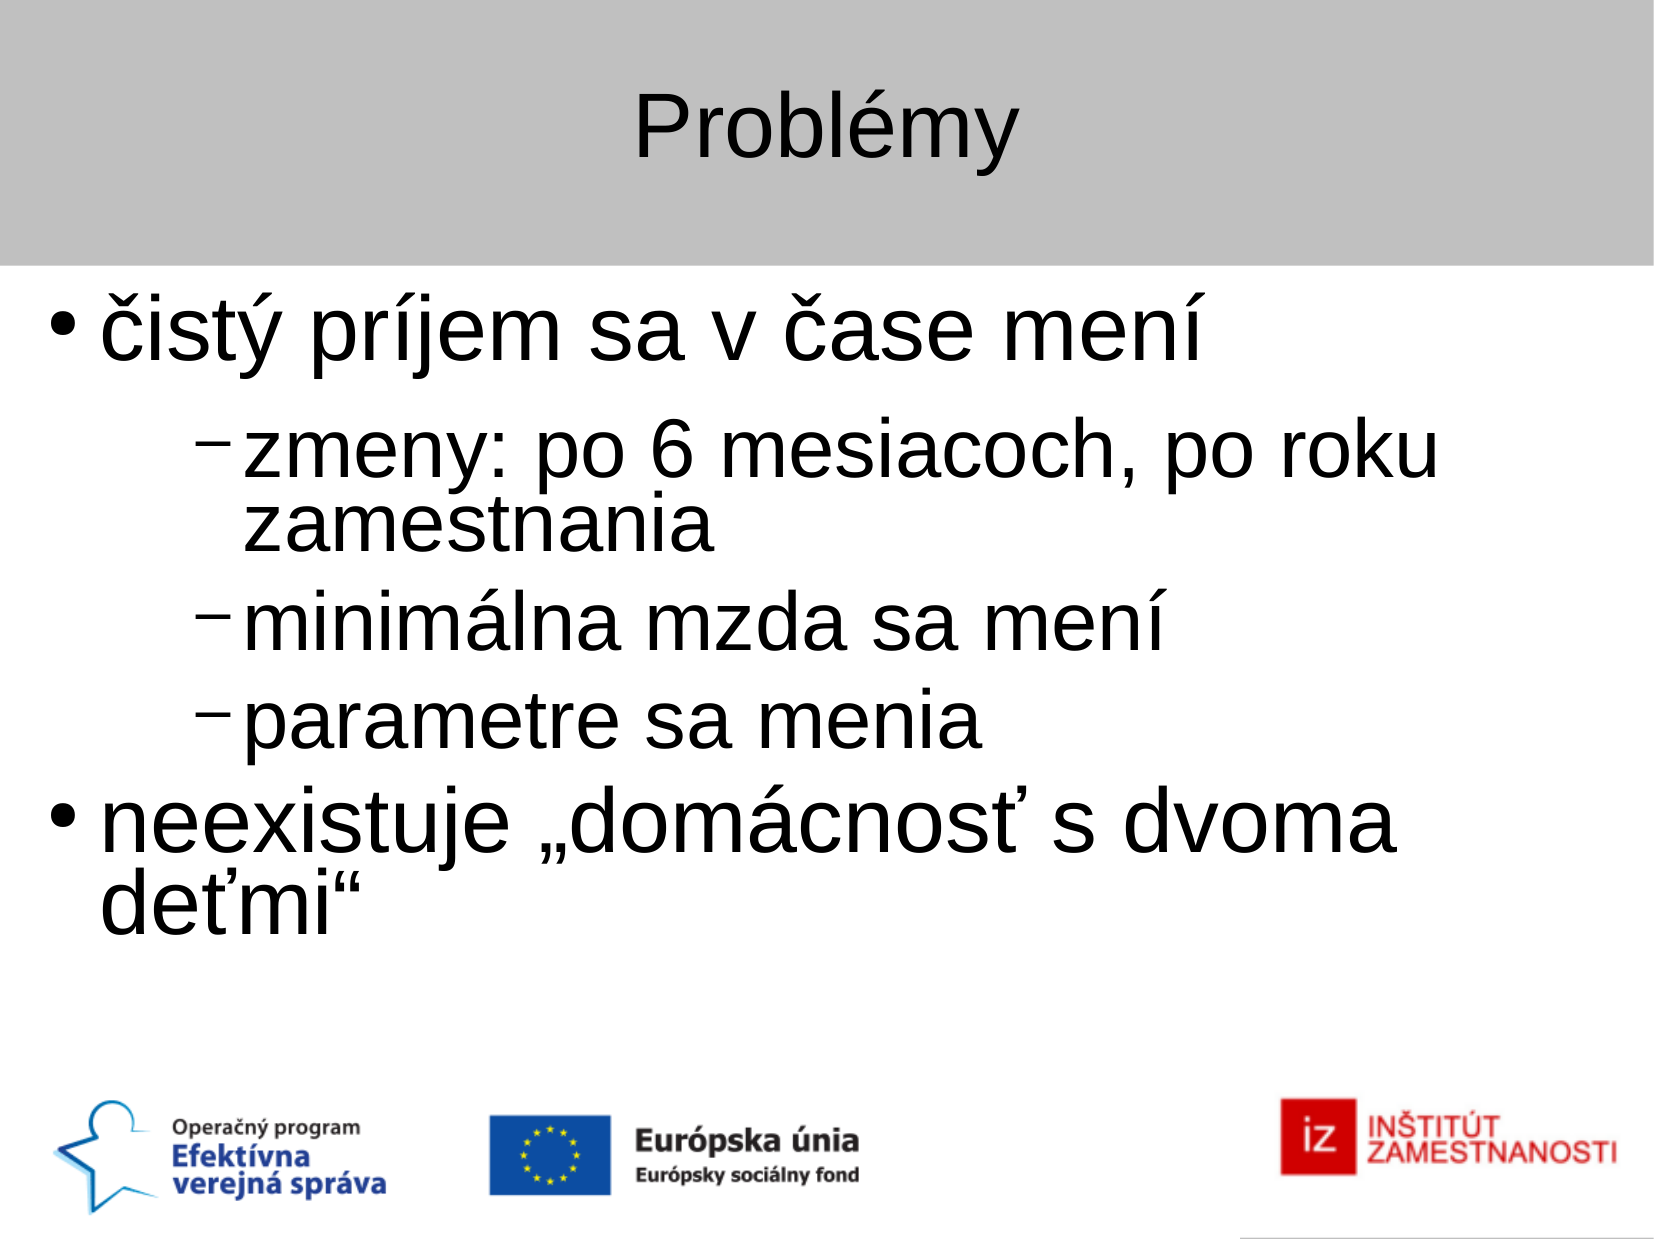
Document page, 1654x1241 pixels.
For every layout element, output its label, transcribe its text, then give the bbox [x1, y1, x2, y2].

list čistý príjem sa v čase mení zmeny: po 6 mesiacoch, po roku zamestnania minimálna mzda sa mení parametre sa menia neexistuje „domácnosť s dvoma deťmi“ [29, 295, 1533, 1077]
picture [1240, 1033, 1654, 1241]
title Problémy [88, 29, 1565, 237]
picture [29, 1077, 886, 1241]
